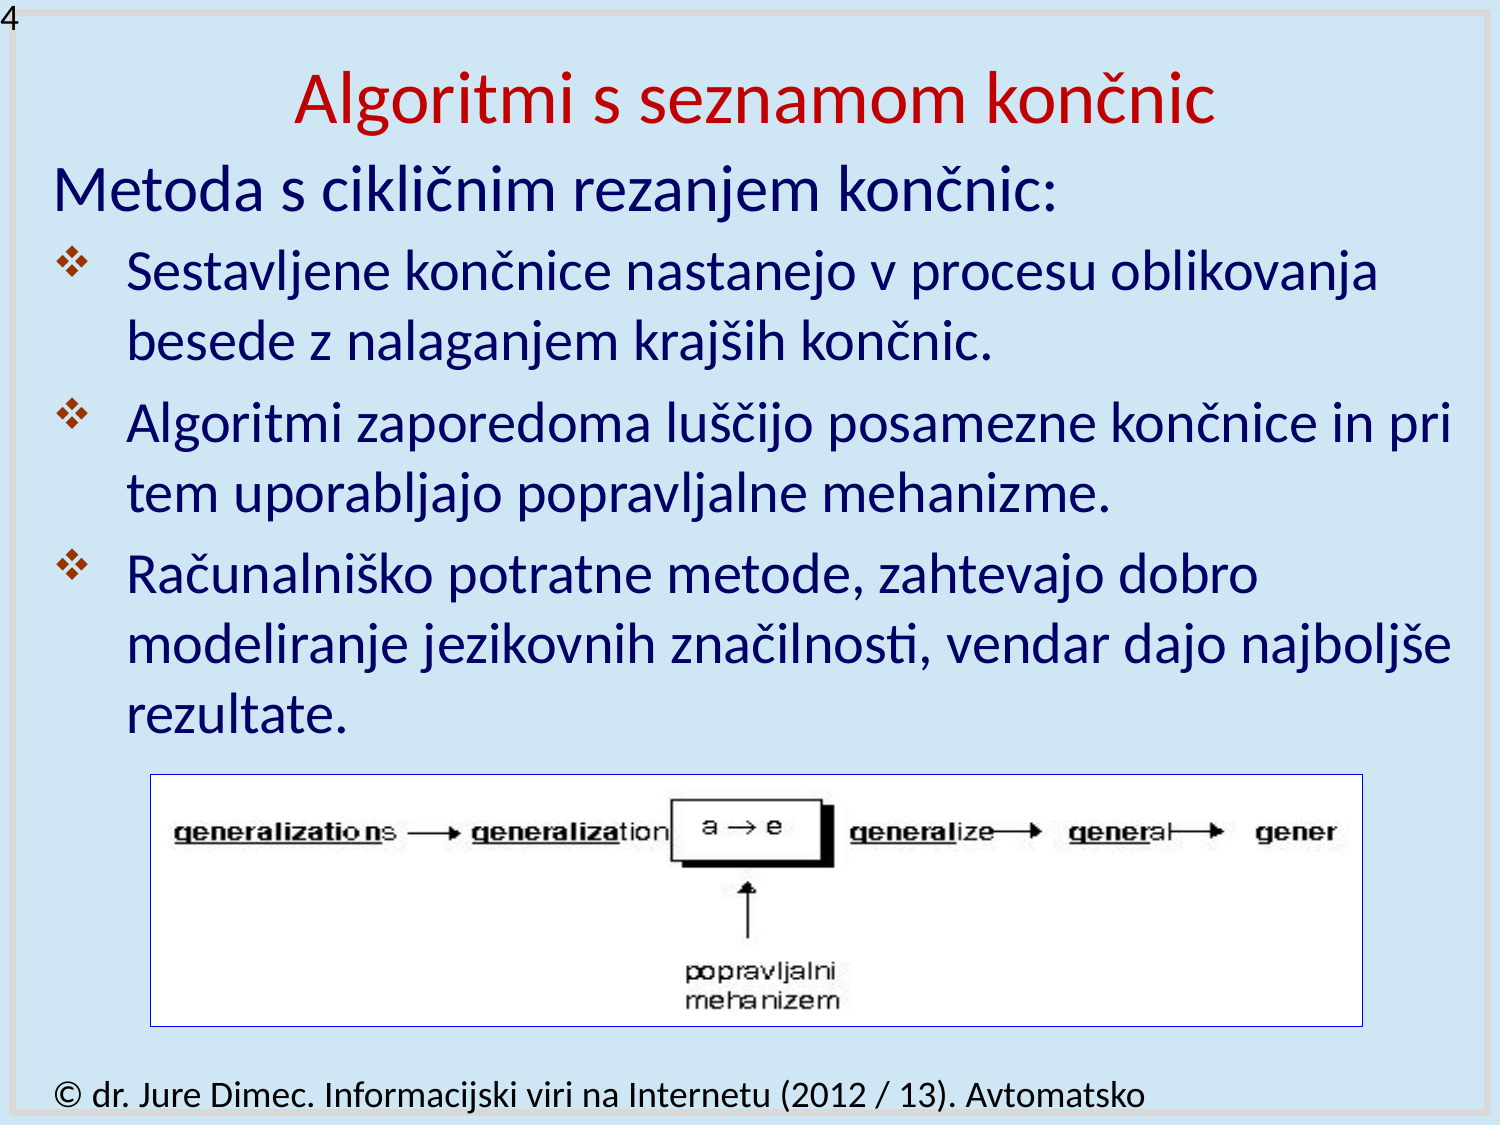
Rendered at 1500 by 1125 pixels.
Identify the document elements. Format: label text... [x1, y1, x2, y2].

list Sestavljene končnice nastanejo v procesu oblikovanja besede z nalaganjem krajših končnic. Algoritmi zaporedoma luščijo posamezne končnice in pri tem uporabljajo popravljalne mehanizme. Računalniško potratne metode, zahtevajo dobro modeliranje jezikovnih značilnosti, vendar dajo najboljše rezultate. [37, 224, 1475, 775]
picture [150, 774, 1363, 1027]
title Algoritmi s seznamom končnic [37, 37, 1475, 150]
footer © dr. Jure Dimec. Informacijski viri na Internetu (2012 / 13). Avtomatsko indeksiranje 2. [37, 1062, 1288, 1103]
text_box Metoda s cikličnim rezanjem končnic: [37, 137, 1425, 233]
